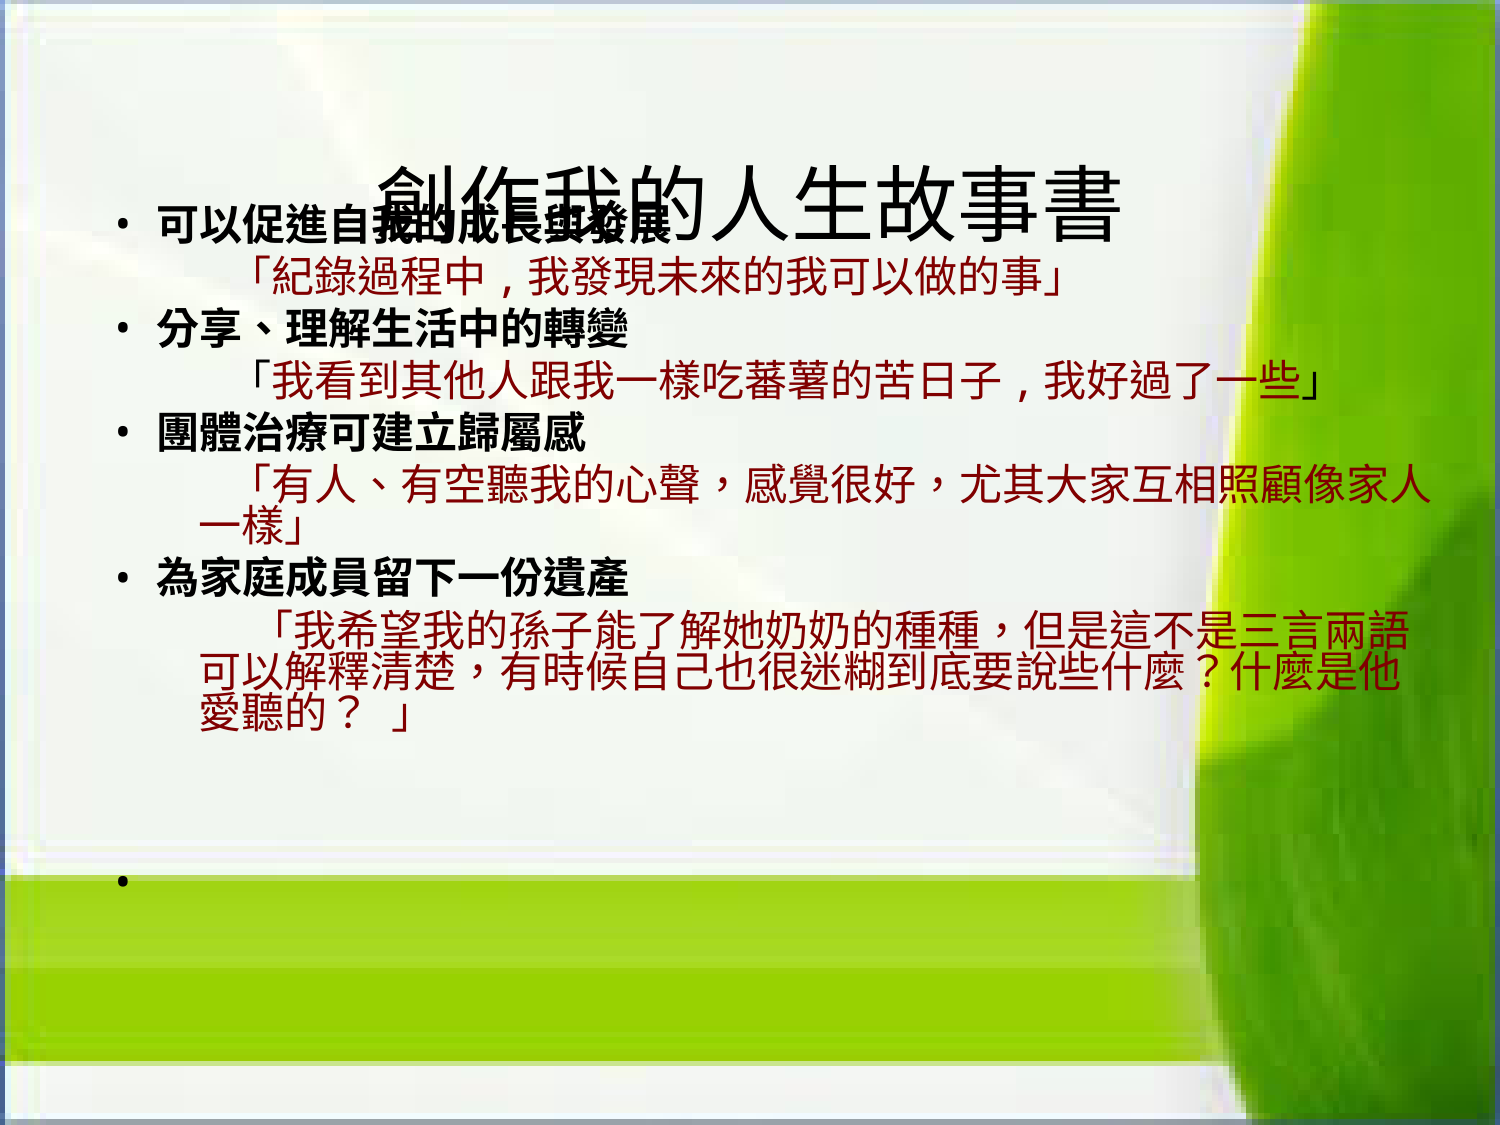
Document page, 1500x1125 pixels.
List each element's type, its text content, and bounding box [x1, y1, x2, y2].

list 可以促進自我的成長與發展 「紀錄過程中,我發現未來的我可以做的事」 分享、理解生活中的轉變 「我看到其他人跟我一樣吃蕃薯的苦日子,我好過了一些」 團體治療可建立歸屬感 「有人、有空聽我的心聲，感覺很好，尤其大家互相照顧像家人一樣」 為家庭成員留下一份遺產 「我希望我的孫子能了解她奶奶的種種，但是這不是三言兩語可以解釋清楚，有時候自己也很迷糊到底要說些什麼？什麼是他愛聽的？ 」 [99, 200, 1450, 855]
title 創作我的人生故事書 [75, 45, 1426, 150]
